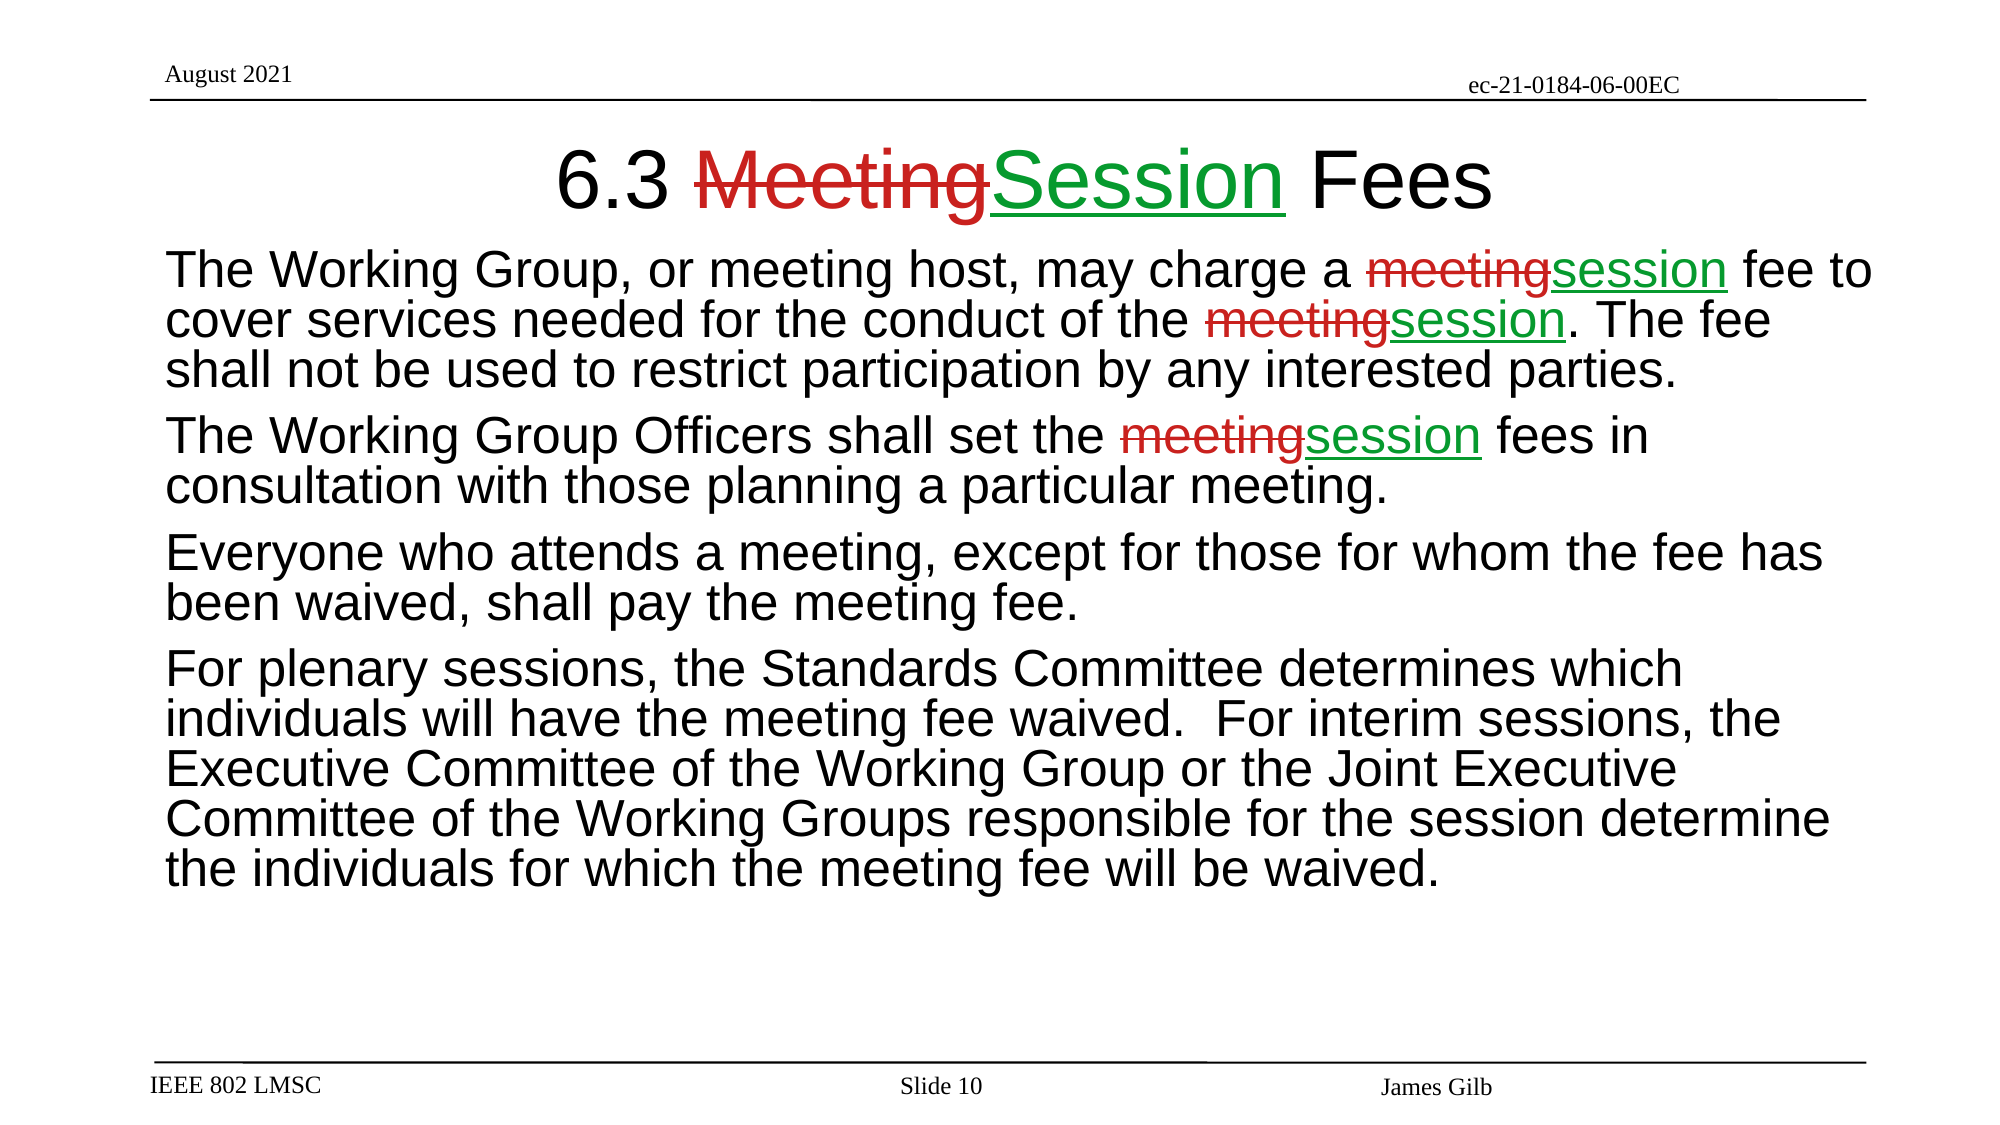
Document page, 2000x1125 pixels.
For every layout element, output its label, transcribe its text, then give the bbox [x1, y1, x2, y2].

list The Working Group, or meeting host, may charge a meetingsession fee to cover services needed for the conduct of the meetingsession. The fee shall not be used to restrict participation by any interested parties. The Working Group Officers shall set the meetingsession fees in consultation with those planning a particular meeting. Everyone who attends a meeting, except for those for whom the fee has been waived, shall pay the meeting fee. For plenary sessions, the Standards Committee determines which individuals will have the meeting fee waived. For interim sessions, the Executive Committee of the Working Group or the Joint Executive Committee of the Working Groups responsible for the session determine the individuals for which the meeting fee will be waived. [149, 239, 1900, 1051]
title 6.3 MeetingSession Fees [149, 112, 1900, 238]
text_box Slide [799, 1069, 1083, 1108]
